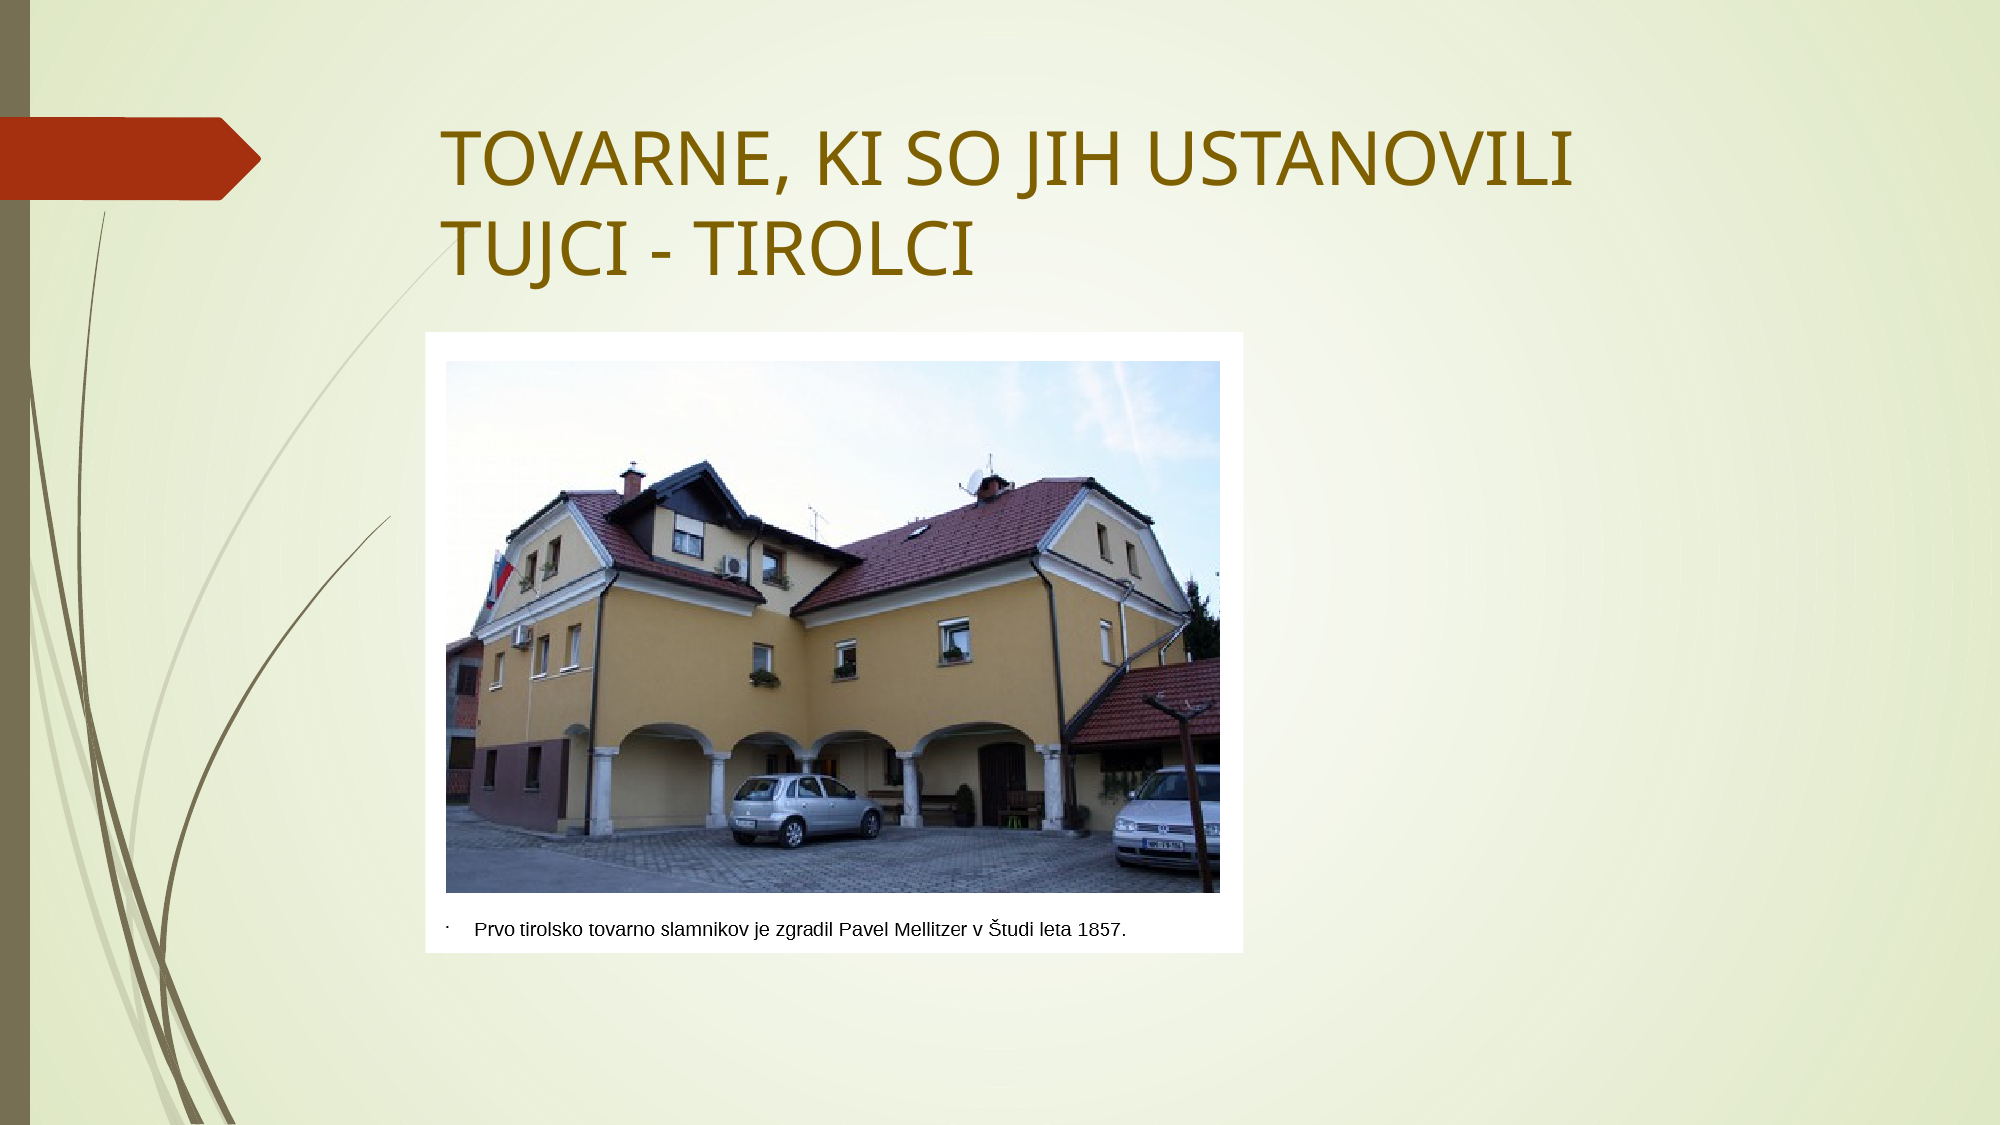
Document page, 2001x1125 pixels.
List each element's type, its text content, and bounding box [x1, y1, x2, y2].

picture [425, 332, 1244, 953]
title TOVARNE, KI SO JIH USTANOVILI TUJCI - TIROLCI [425, 102, 1888, 313]
